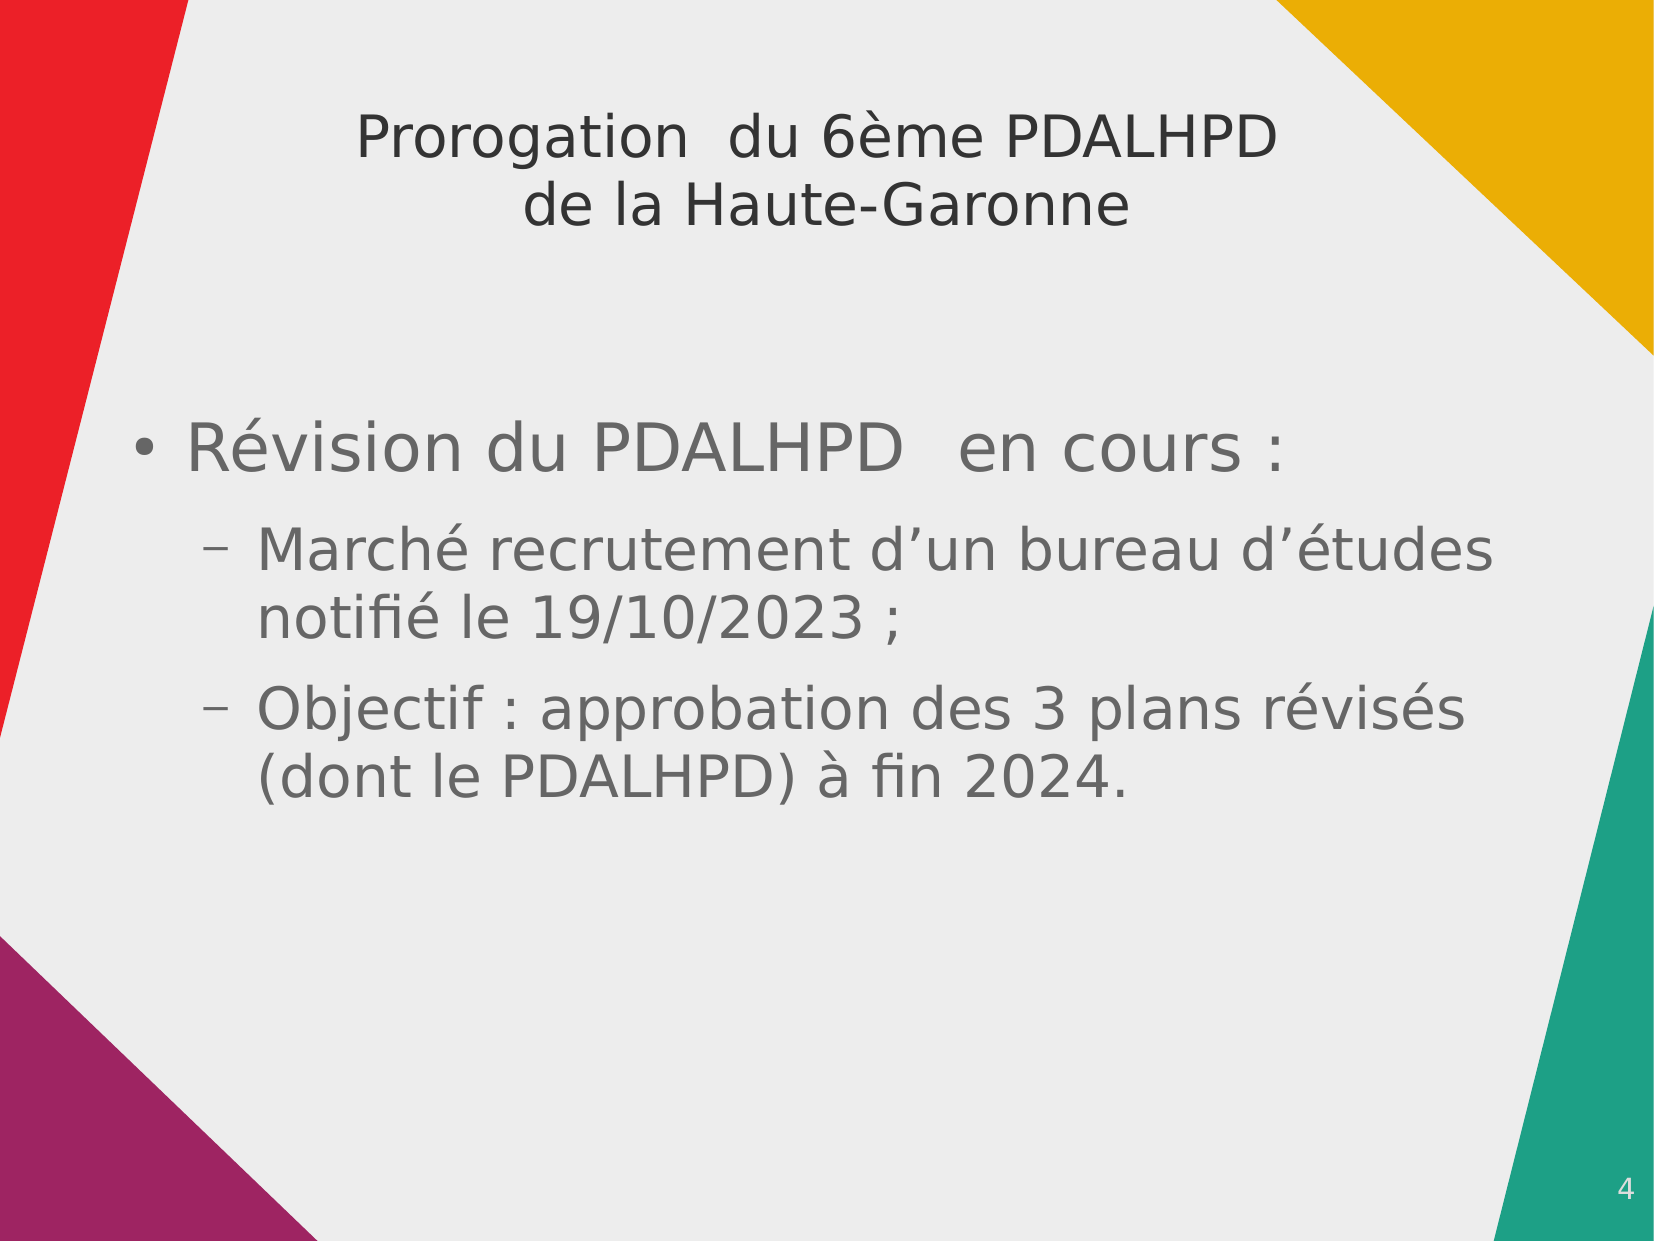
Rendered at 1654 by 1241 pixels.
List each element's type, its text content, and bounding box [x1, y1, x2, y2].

list Révision du PDALHPD en cours : Marché recrutement d’un bureau d’études notifié le 19/10/2023 ; Objectif : approbation des 3 plans révisés (dont le PDALHPD) à fin 2024. [114, 302, 1539, 1033]
title Prorogation du 6ème PDALHPD de la Haute-Garonne [114, 73, 1539, 271]
